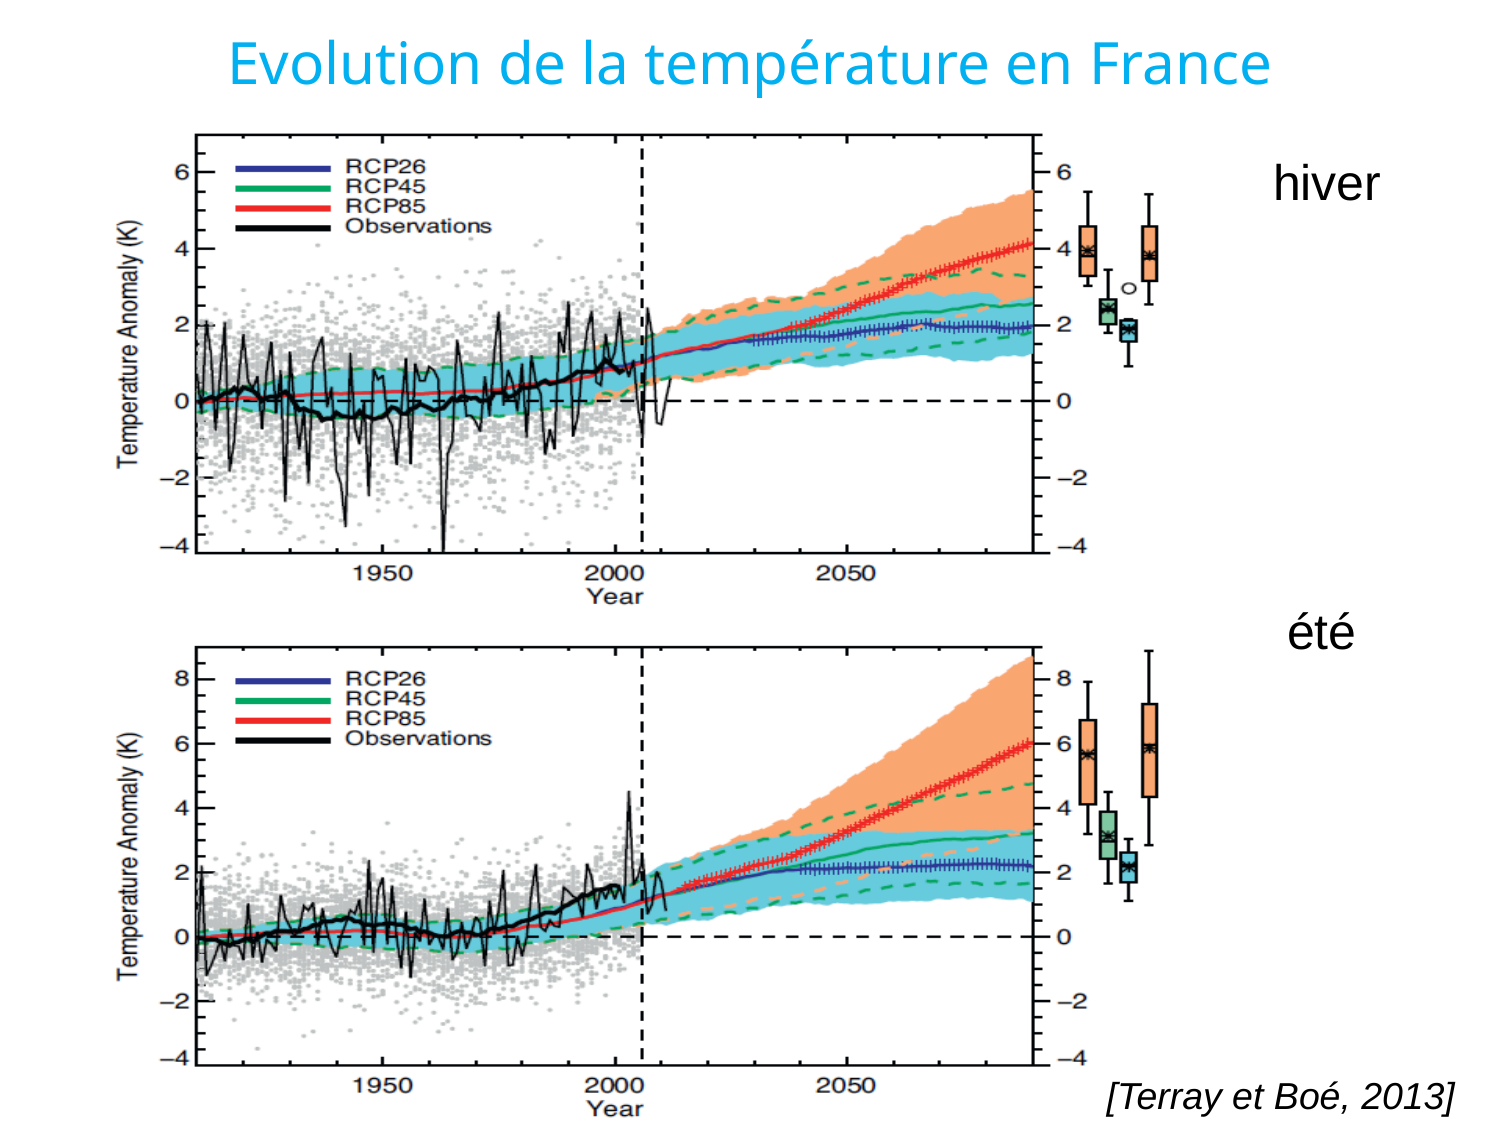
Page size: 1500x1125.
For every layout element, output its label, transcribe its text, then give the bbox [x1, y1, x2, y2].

text_box [Terray et Boé, 2013] [1091, 1064, 1500, 1125]
text_box été [1209, 591, 1434, 667]
text_box Evolution de la température en France [41, 19, 1459, 114]
text_box hiver [1215, 143, 1440, 219]
picture [84, 109, 1197, 1120]
